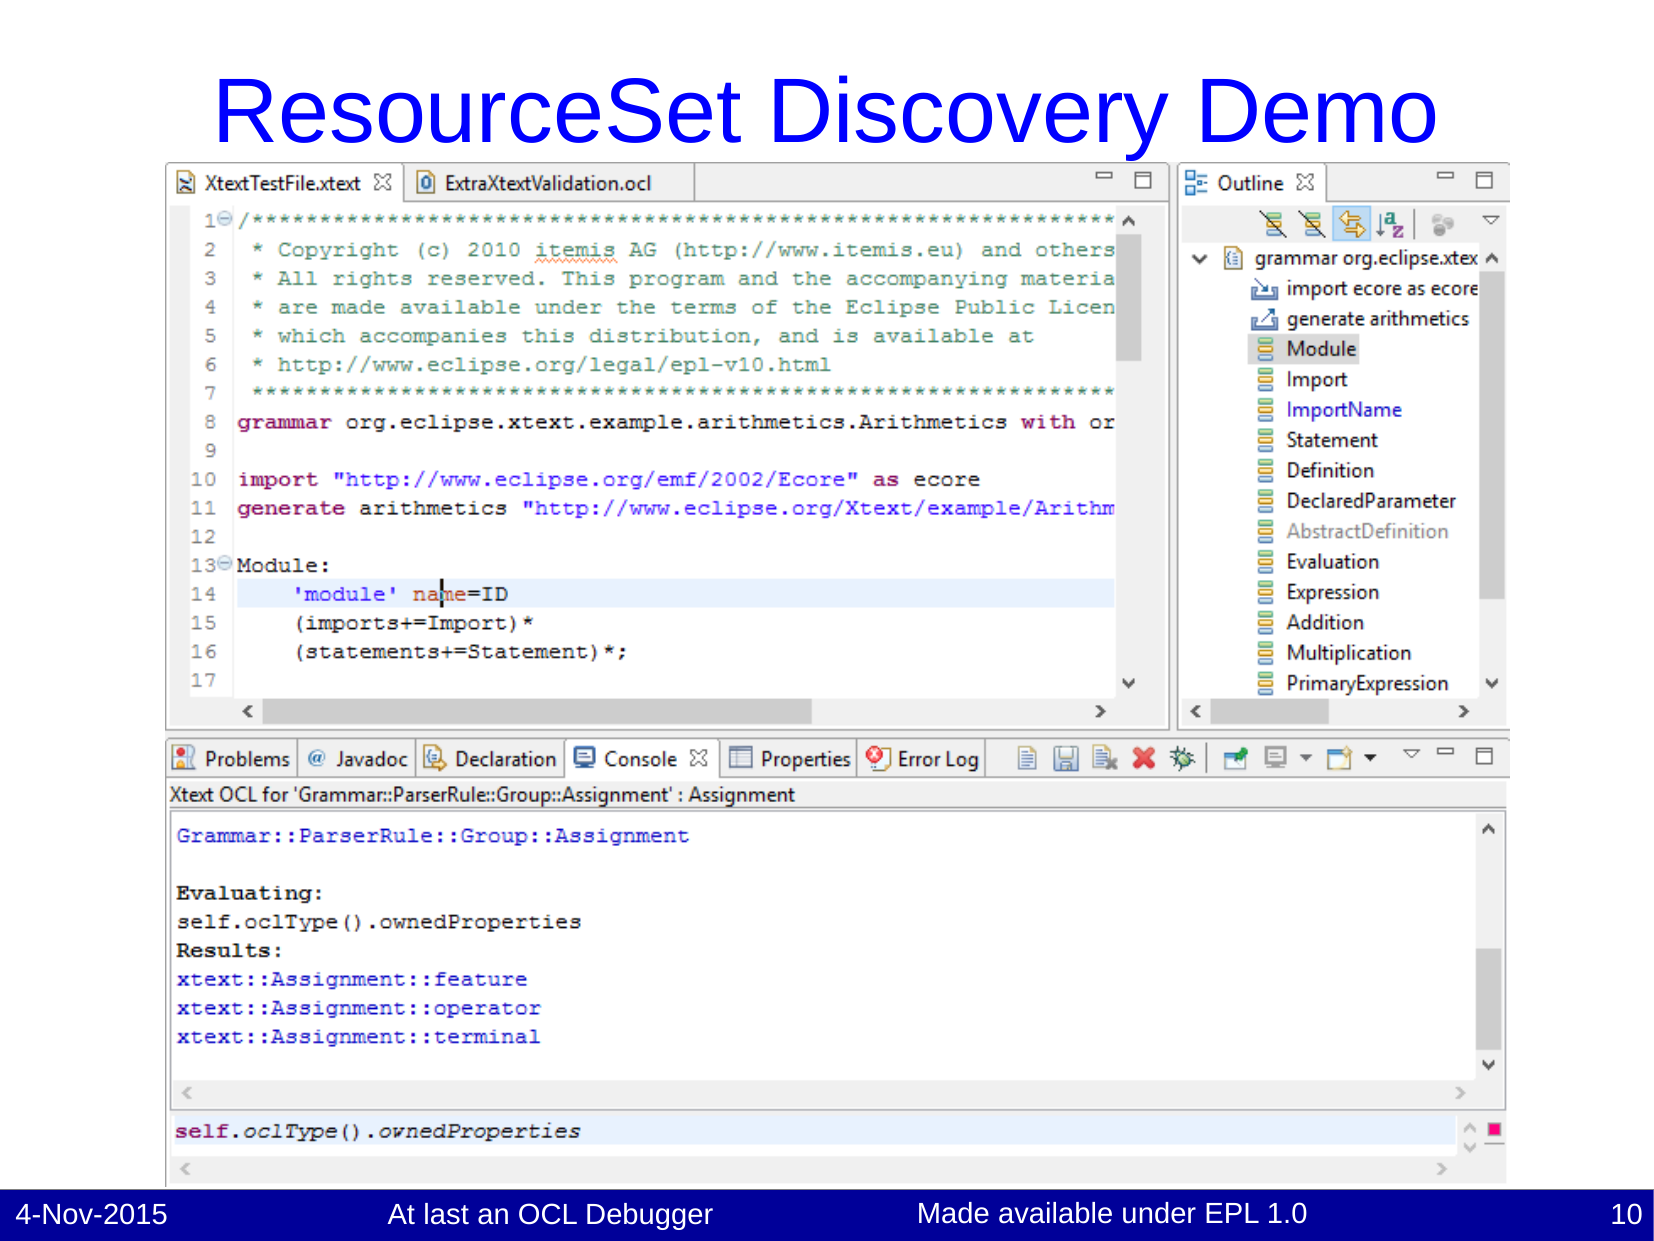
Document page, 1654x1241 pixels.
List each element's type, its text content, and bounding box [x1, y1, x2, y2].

title ResourceSet Discovery Demo [82, 49, 1571, 172]
picture [165, 162, 1510, 1188]
